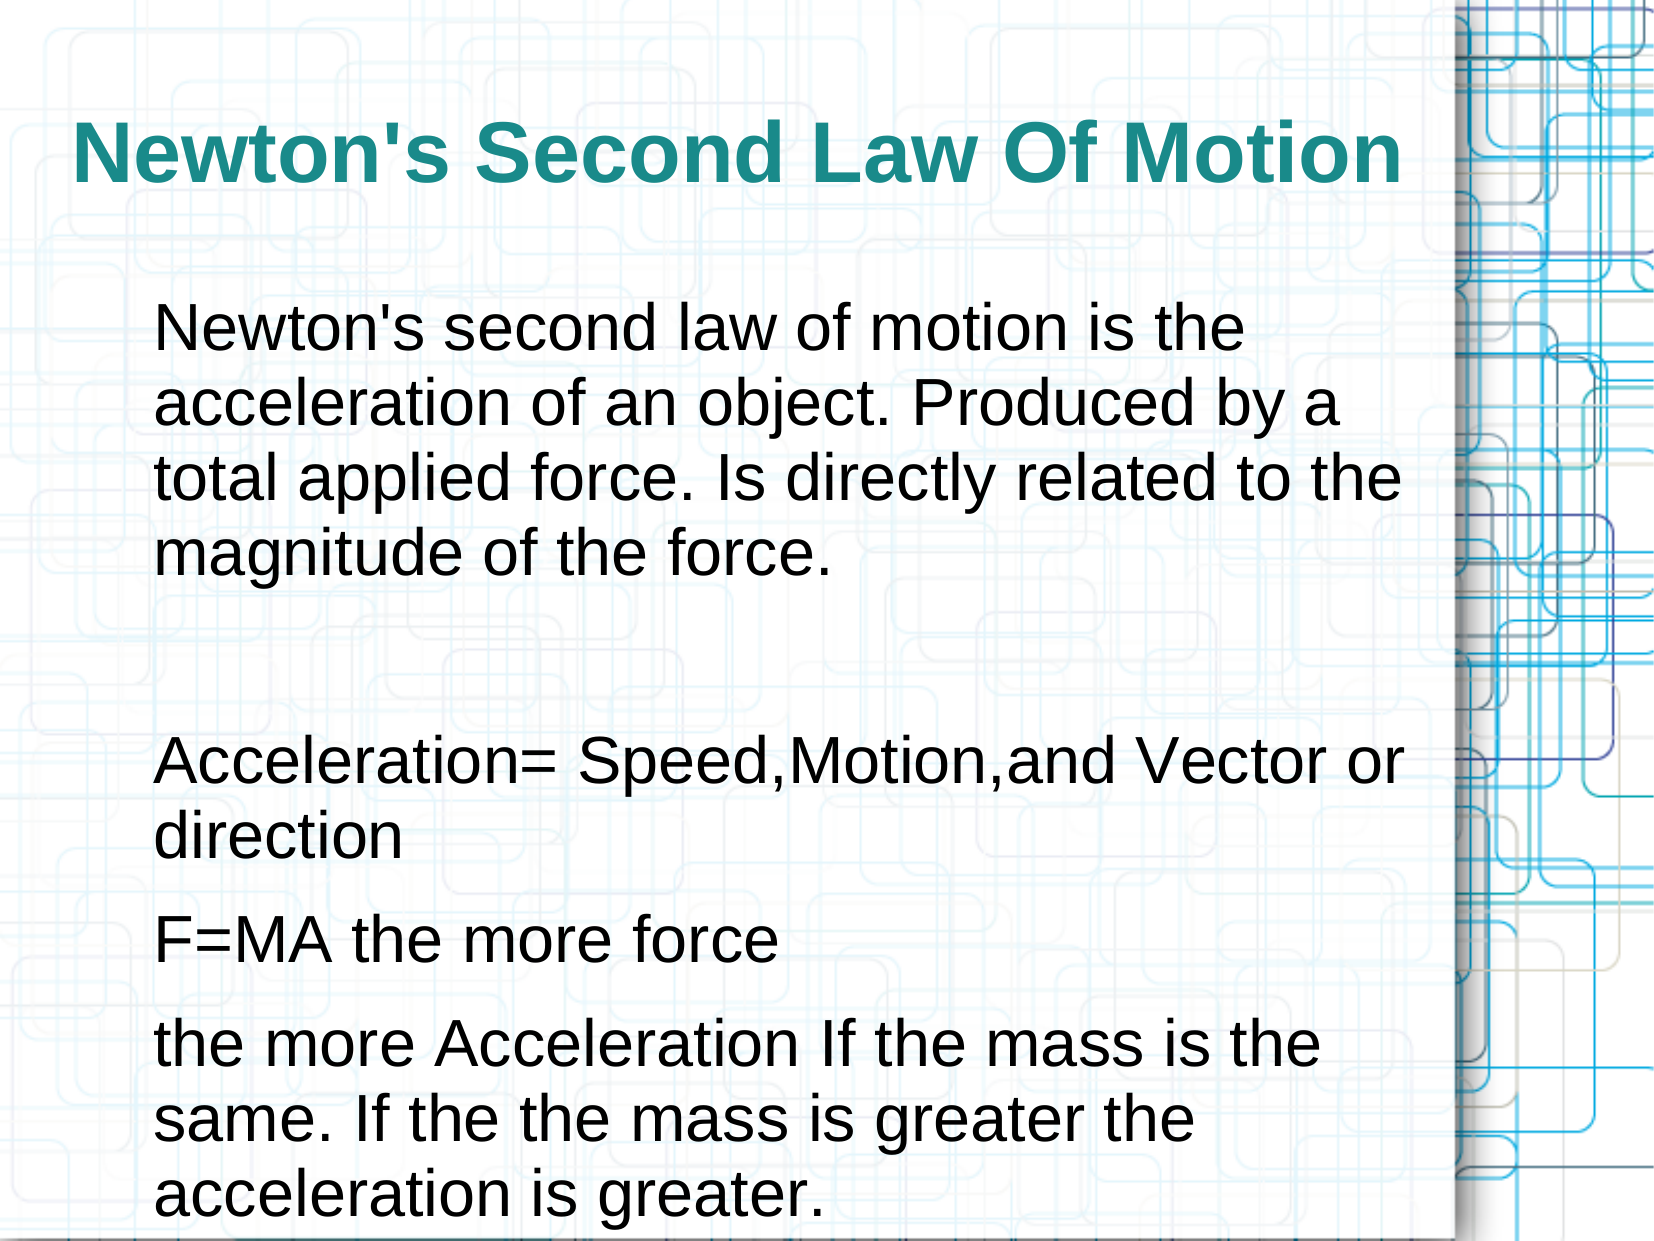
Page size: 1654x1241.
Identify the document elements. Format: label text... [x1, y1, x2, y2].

picture [0, 0, 1654, 1241]
list Newton's second law of motion is the acceleration of an object. Produced by a total applied force. Is directly related to the magnitude of the force. Acceleration= Speed,Motion,and Vector or direction F=MA the more force the more Acceleration If the mass is the same. If the the mass is greater the acceleration is greater. [82, 290, 1418, 1241]
title Newton's Second Law Of Motion [59, 49, 1418, 257]
